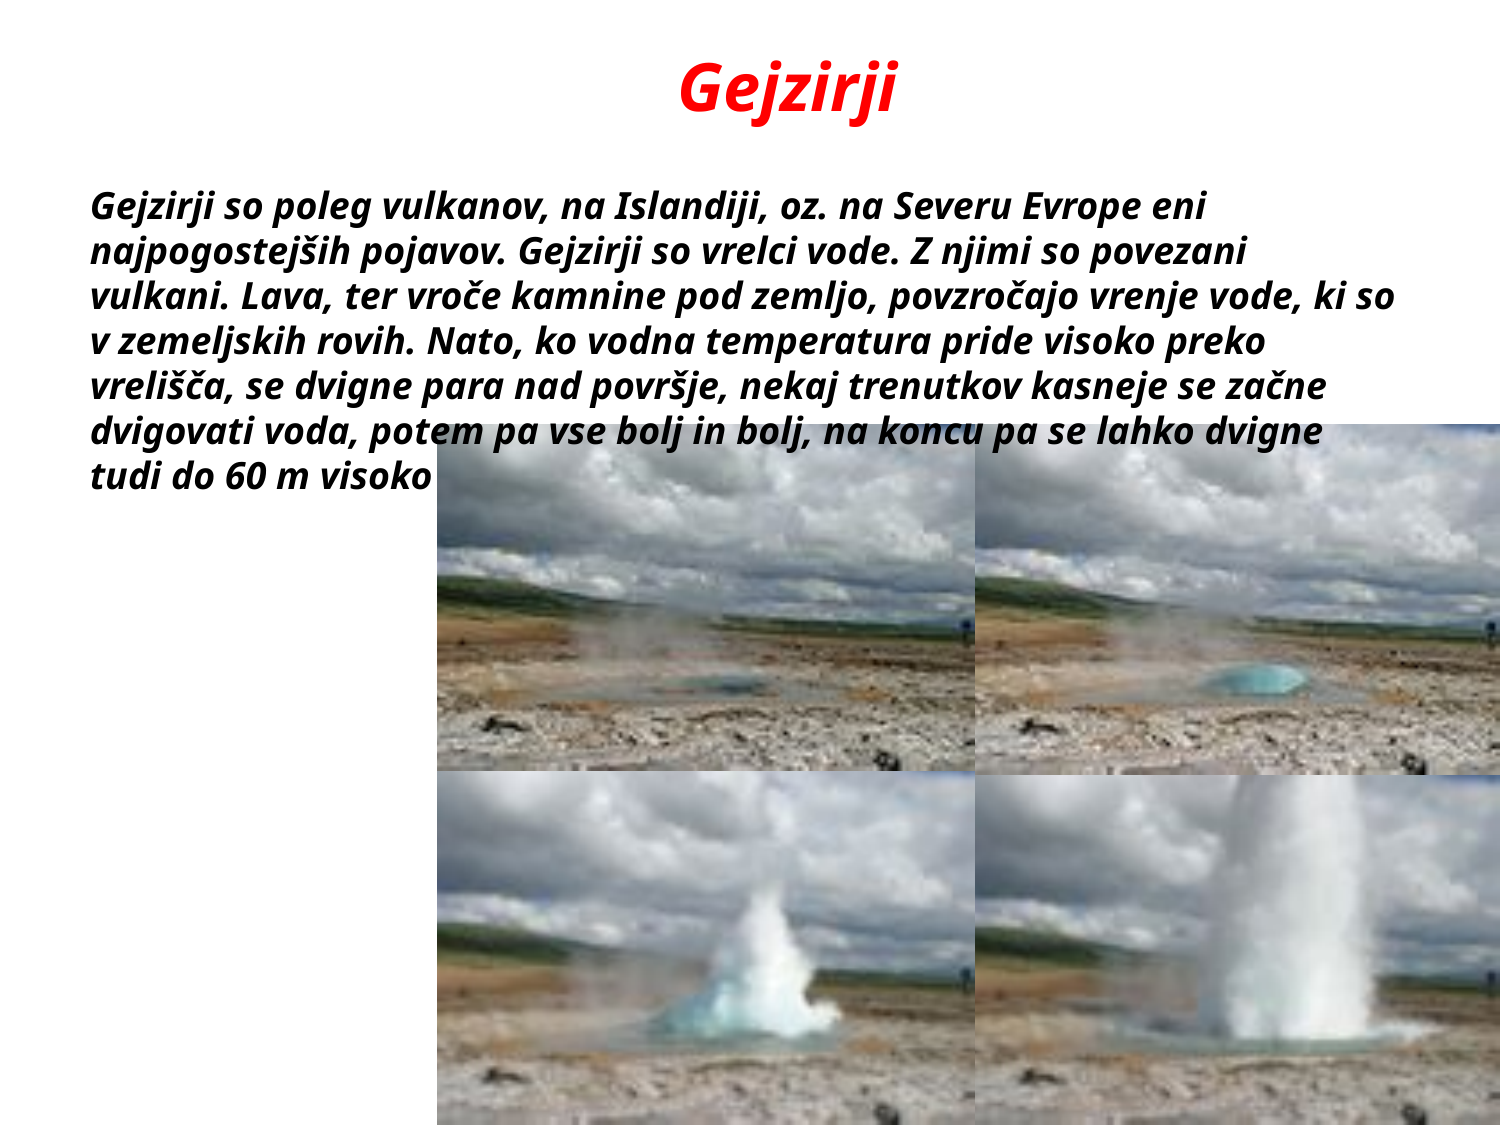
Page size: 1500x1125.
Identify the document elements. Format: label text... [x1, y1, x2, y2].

text_box Gejzirji [162, 37, 1413, 133]
picture [437, 424, 1500, 1125]
text_box Gejzirji so poleg vulkanov, na Islandiji, oz. na Severu Evrope eni najpogostejših pojavov. Gejzirji so vrelci vode. Z njimi so povezani vulkani. Lava, ter vroče kamnine pod zemljo, povzročajo vrenje vode, ki so v zemeljskih rovih. Nato, ko vodna temperatura pride visoko preko vrelišča, se dvigne para nad površje, nekaj trenutkov kasneje se začne dvigovati voda, potem pa vse bolj in bolj, na koncu pa se lahko dvigne tudi do 60 m visoko [74, 174, 1413, 505]
